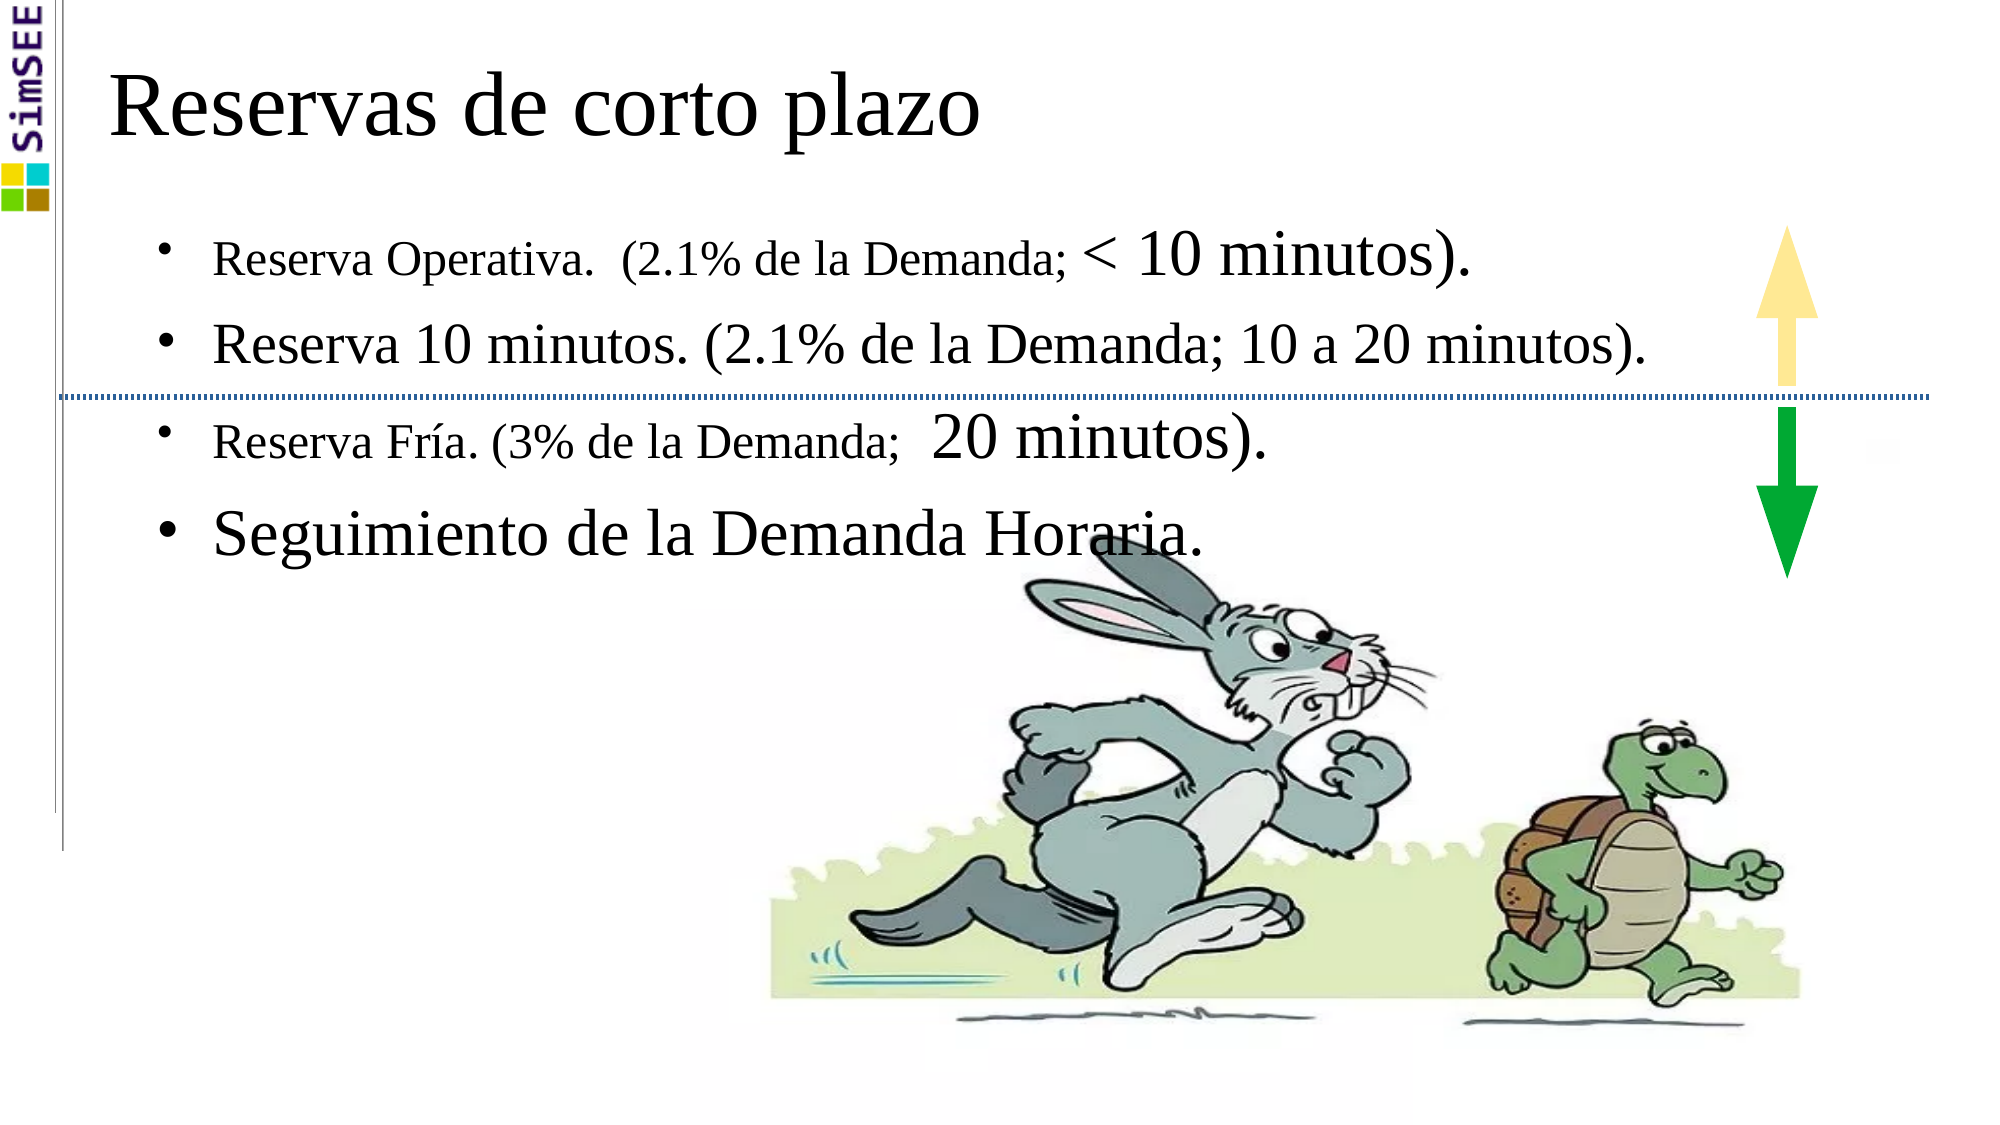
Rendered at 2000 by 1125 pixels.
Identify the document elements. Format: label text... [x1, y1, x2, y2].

list Reserva Operativa. (2.1% de la Demanda; < 10 minutos). Reserva 10 minutos. (2.1% de la Demanda; 10 a 20 minutos). Reserva Fría. (3% de la Demanda; 20 minutos). Seguimiento de la Demanda Horaria. [141, 200, 1785, 629]
title Reservas de corto plazo [94, 15, 1046, 184]
picture [0, 162, 51, 213]
picture [0, 5, 52, 154]
picture [680, 439, 1900, 1125]
